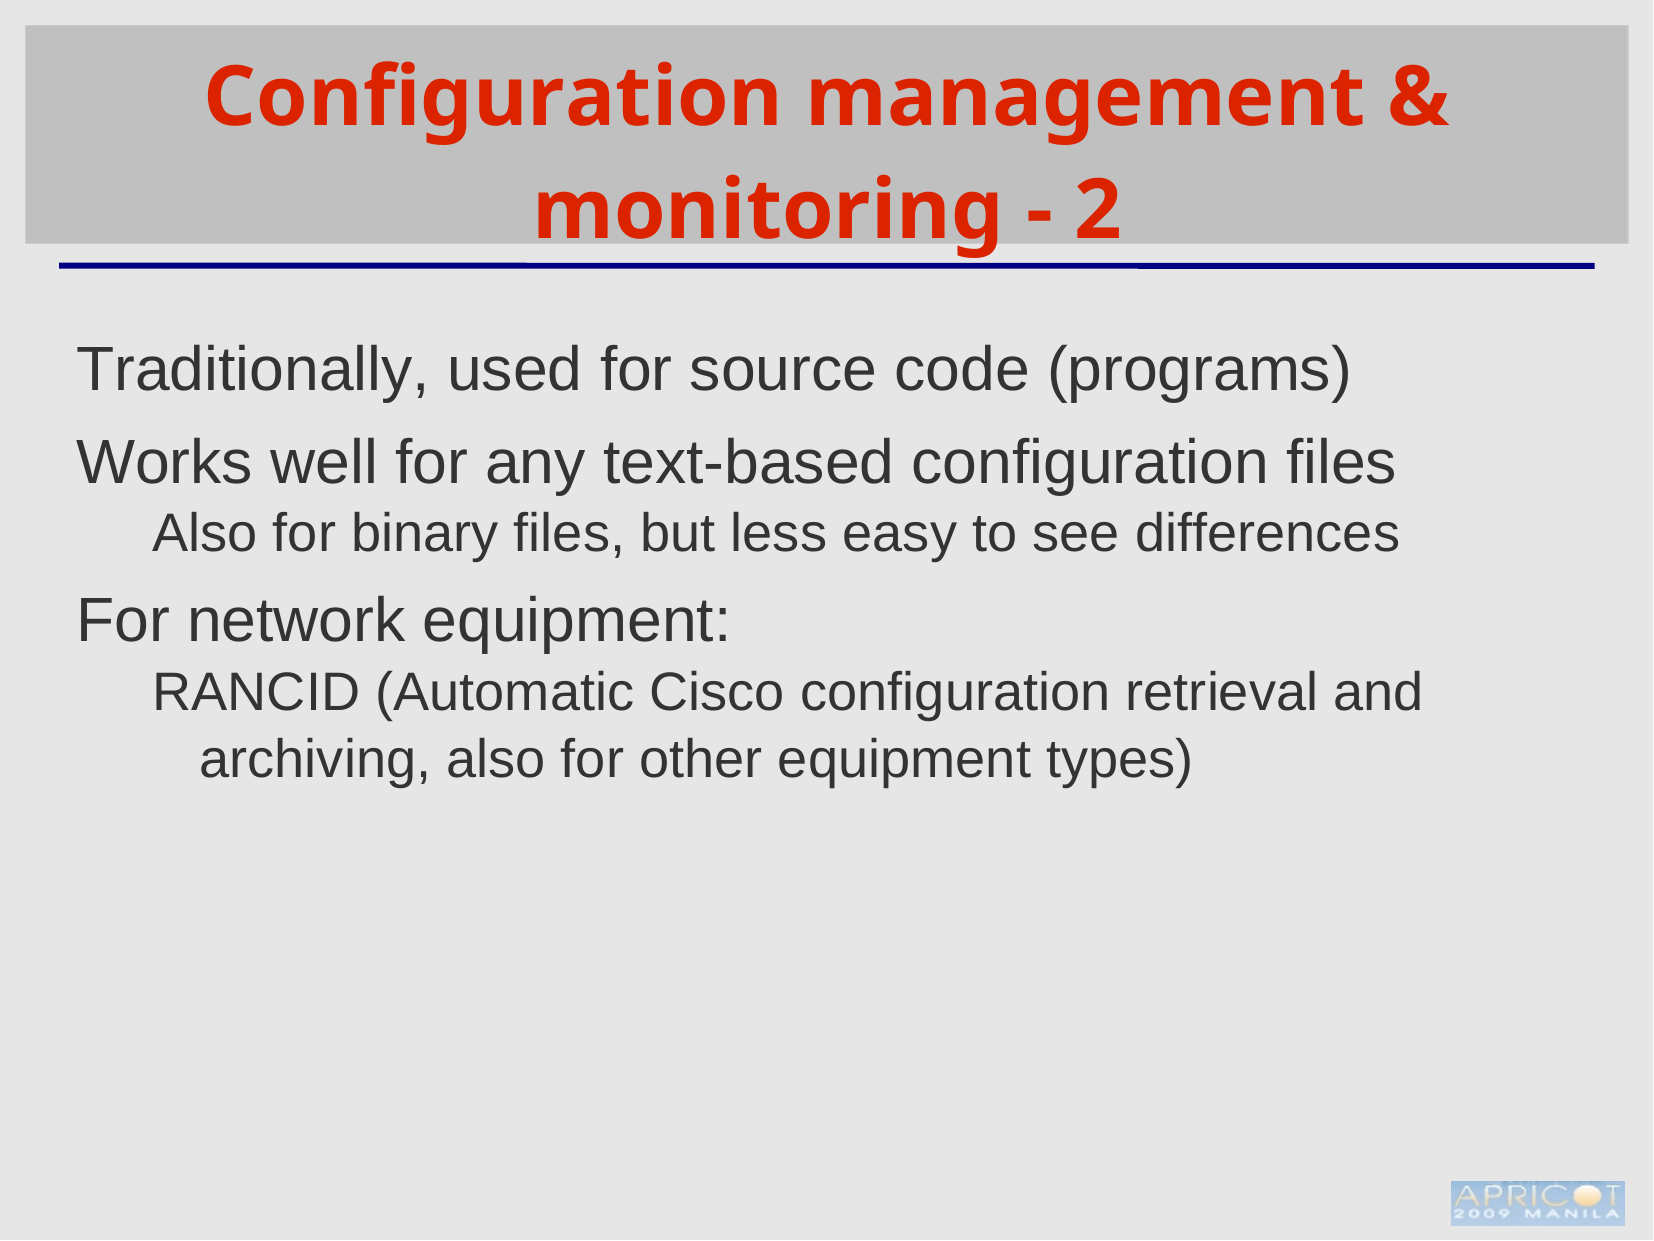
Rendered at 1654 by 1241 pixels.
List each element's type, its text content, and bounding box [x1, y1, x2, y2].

title Configuration management & monitoring - 2 [121, 46, 1534, 254]
picture [1451, 1181, 1625, 1226]
list Traditionally, used for source code (programs)‏ Works well for any text-based configuration files Also for binary files, but less easy to see differences For network equipment: RANCID (Automatic Cisco configuration retrieval and archiving, also for other equipment types)‏ [59, 324, 1595, 1135]
